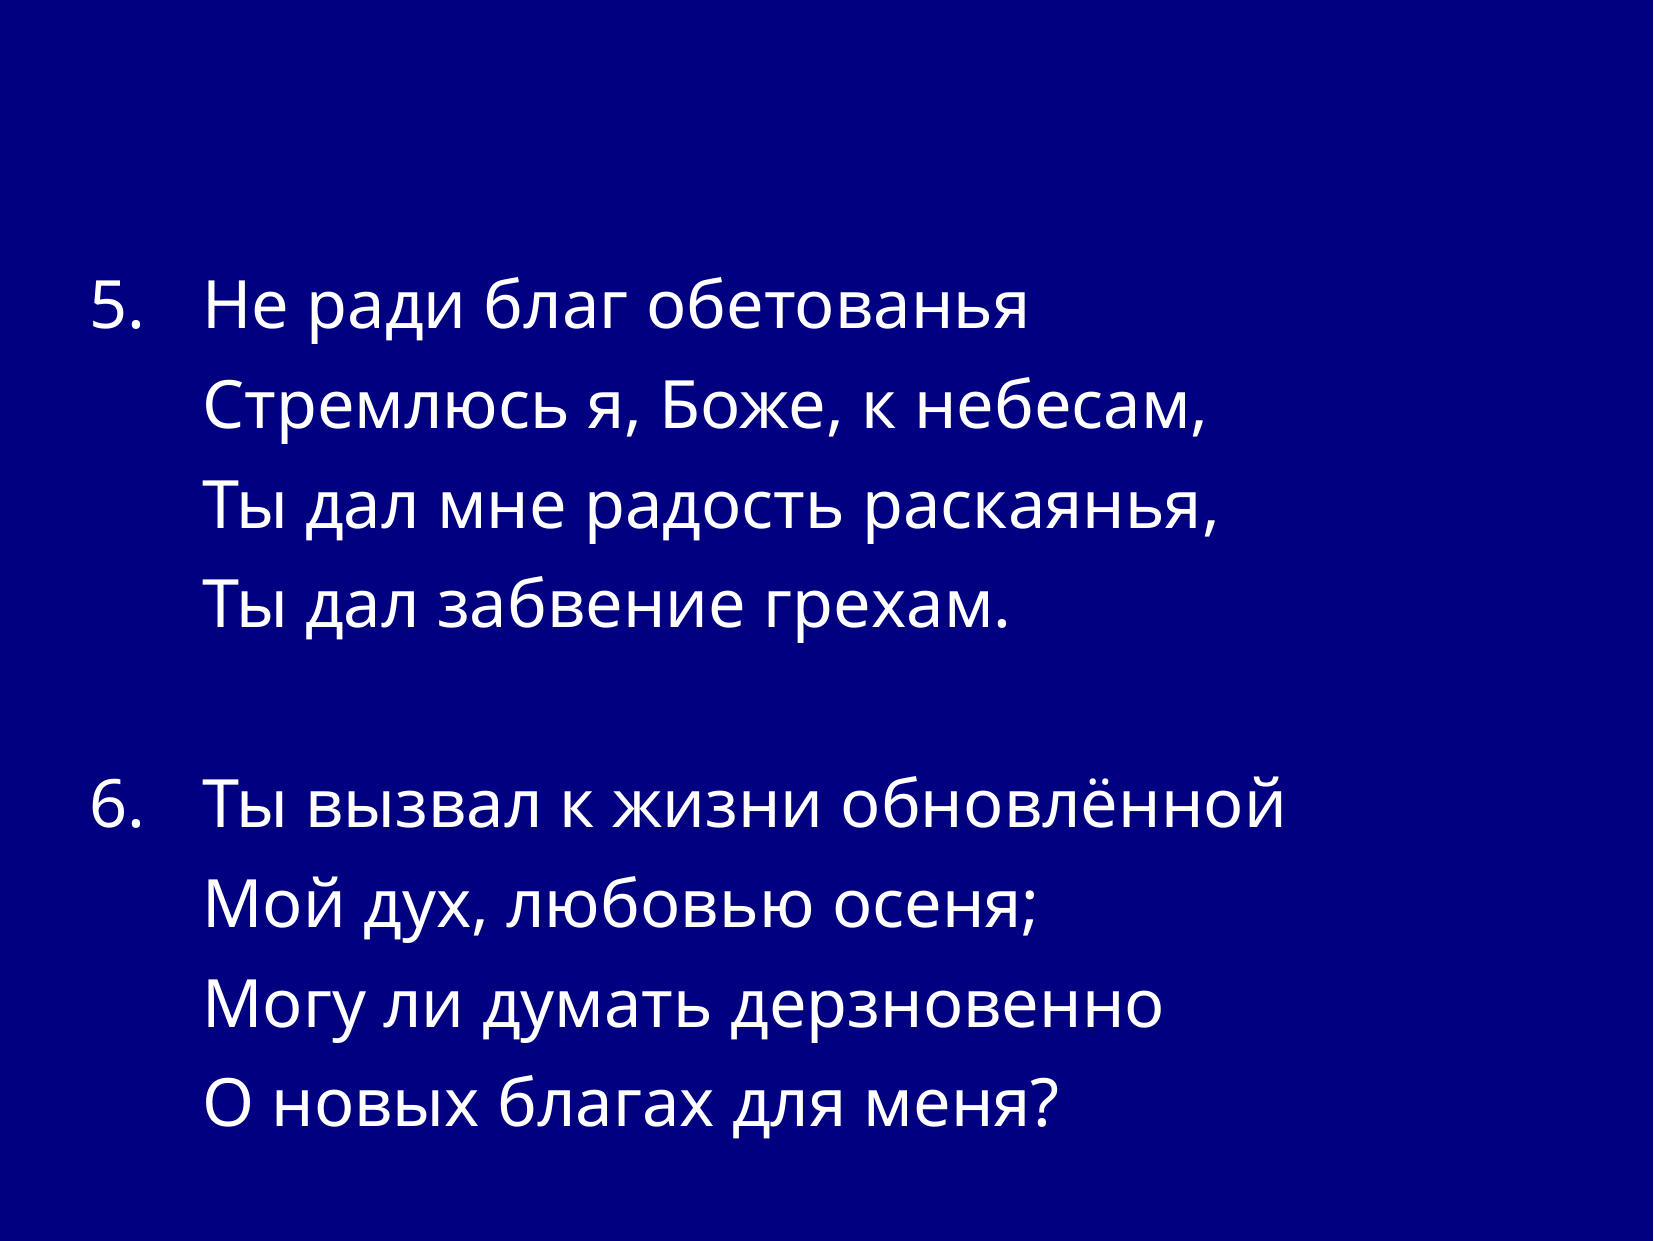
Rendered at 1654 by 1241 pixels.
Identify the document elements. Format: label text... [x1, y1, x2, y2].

text_box 5. Не ради благ обетованья Стремлюсь я, Боже, к небесам, Ты дал мне радость раскаянья, Ты дал забвение грехам. 6. Ты вызвал к жизни обновлённой Мой дух, любовью осеня; Могу ли думать дерзновенно О новых благах для меня? [75, 150, 1576, 1163]
